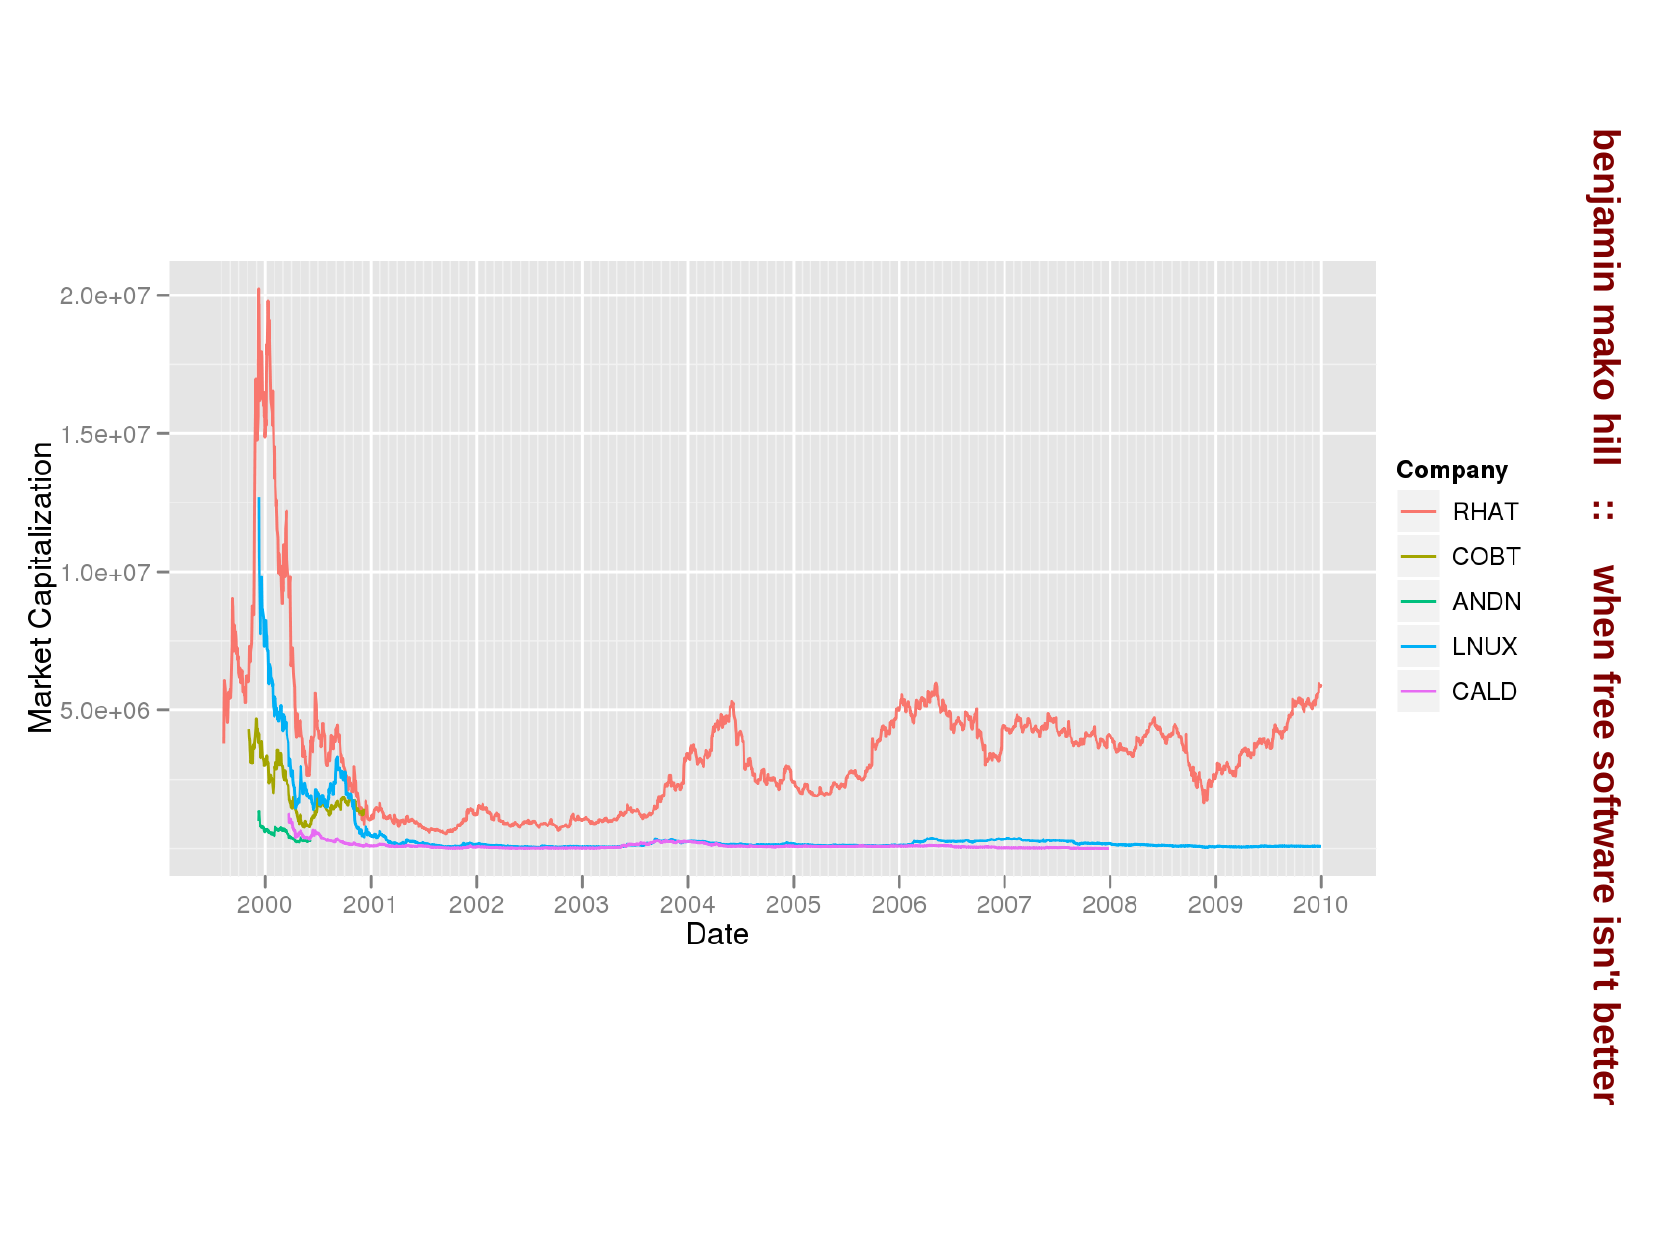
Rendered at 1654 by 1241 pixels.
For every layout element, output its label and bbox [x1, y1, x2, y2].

picture [0, 223, 1579, 972]
